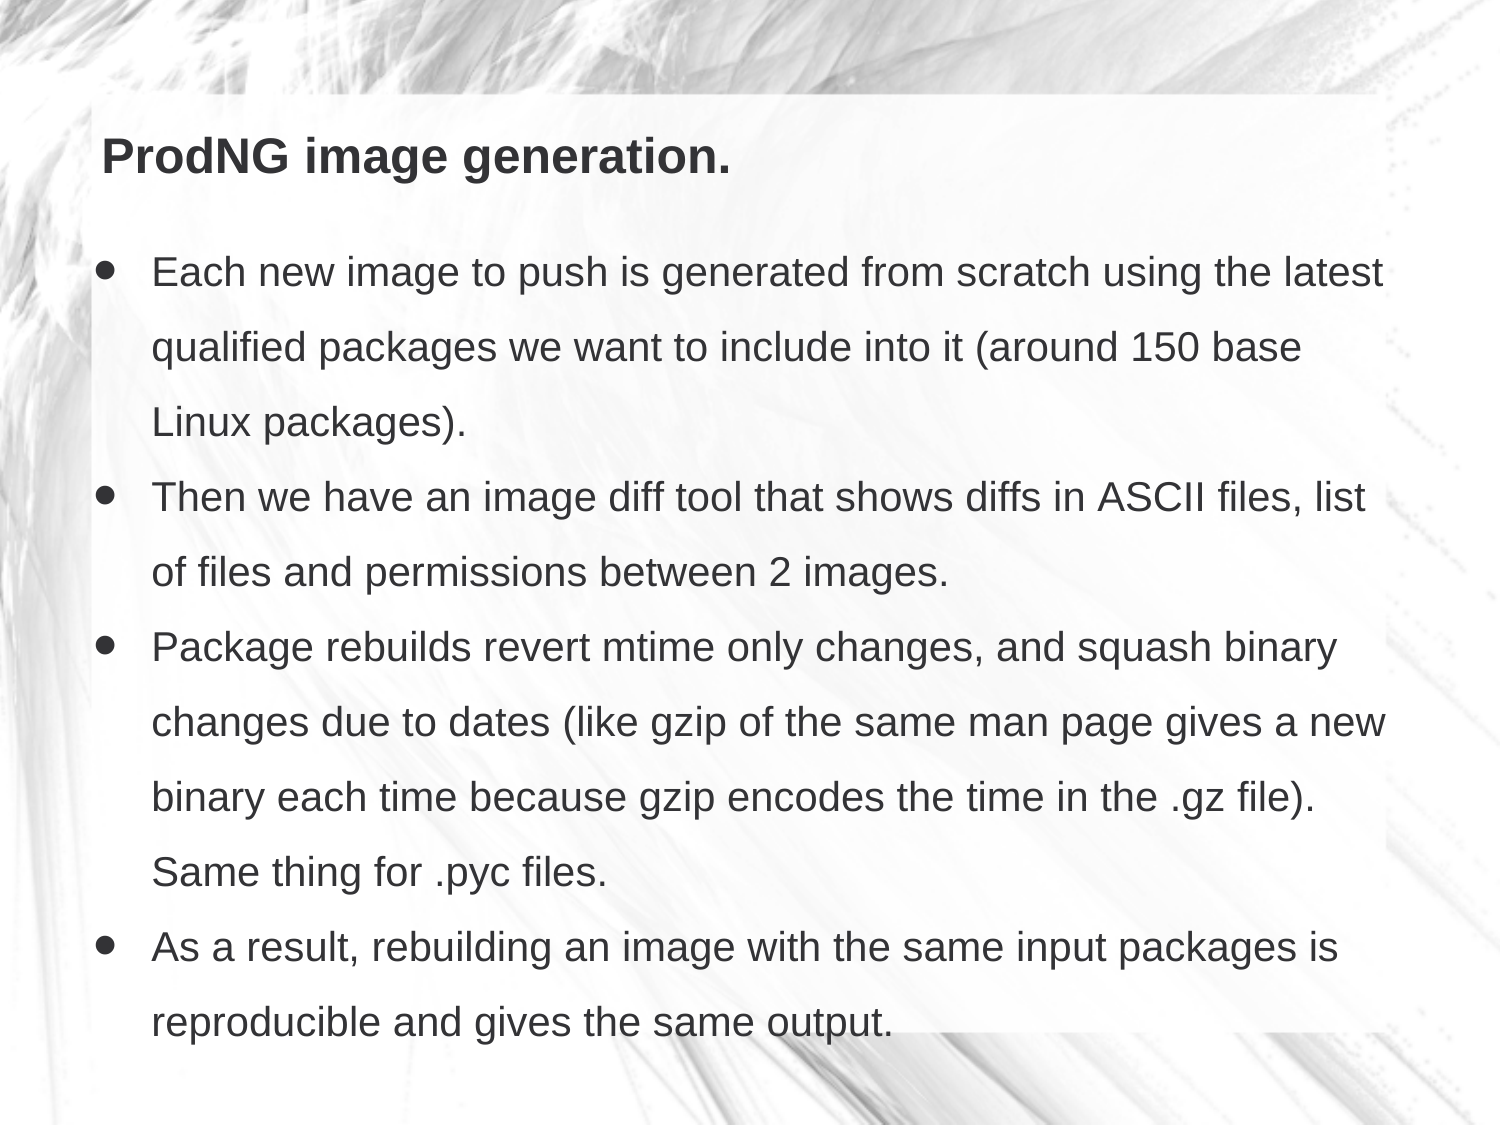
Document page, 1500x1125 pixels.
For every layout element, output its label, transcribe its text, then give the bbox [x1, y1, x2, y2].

list Each new image to push is generated from scratch using the latest qualified packages we want to include into it (around 150 base Linux packages). Then we have an image diff tool that shows diffs in ASCII files, list of files and permissions between 2 images. Package rebuilds revert mtime only changes, and squash binary changes due to dates (like gzip of the same man page gives a new binary each time because gzip encodes the time in the .gz file). Same thing for .pyc files. As a result, rebuilding an image with the same input packages is reproducible and gives the same output. [61, 204, 1412, 1066]
picture [0, 0, 1500, 1125]
title ProdNG image generation. [61, 108, 1412, 204]
